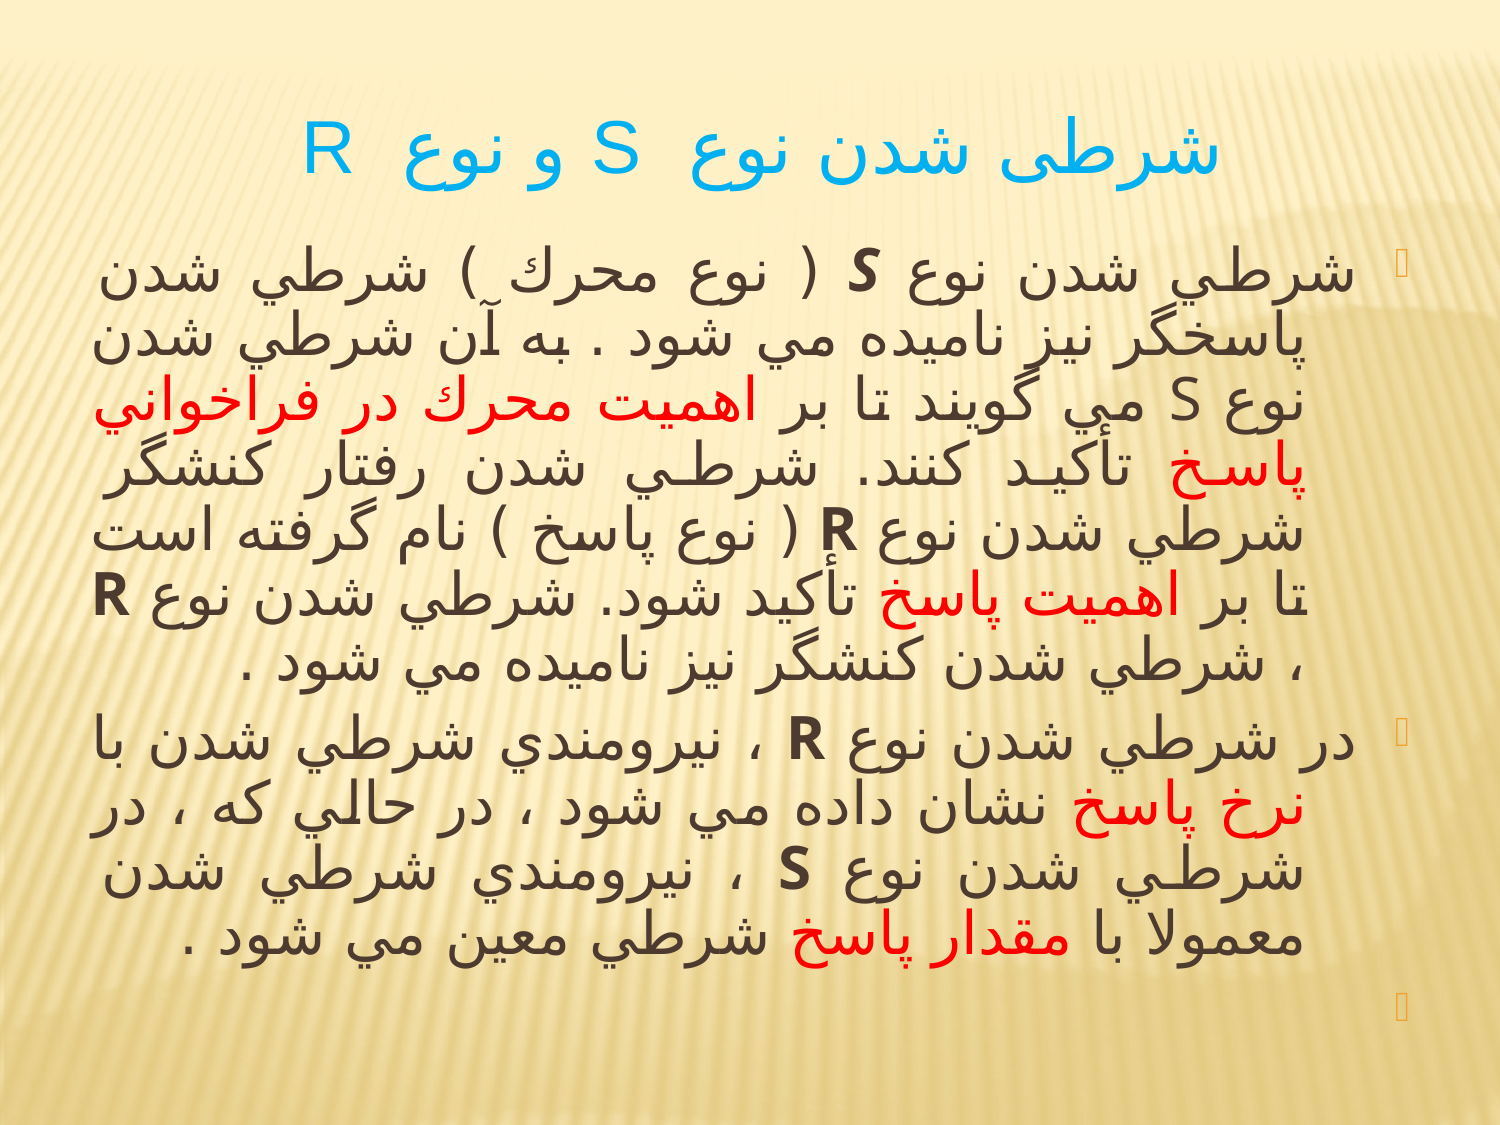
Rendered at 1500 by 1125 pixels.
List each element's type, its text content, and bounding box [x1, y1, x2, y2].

list شرطي شدن نوع S ( نوع محرك ) شرطي شدن پاسخگر نيز ناميده مي شود . به آن شرطي شدن نوع S مي گويند تا بر اهميت محرك در فراخواني پاسخ تأكيد كنند. شرطي شدن رفتار كنشگر شرطي شدن نوع R ( نوع پاسخ ) نام گرفته است تا بر اهميت پاسخ تأكيد شود. شرطي شدن نوع R ، شرطي شدن كنشگر نيز ناميده مي شود . در شرطي شدن نوع R ، نيرومندي شرطي شدن با نرخ پاسخ نشان داده مي شود ، در حالي كه ، در شرطي شدن نوع S ، نيرومندي شرطي شدن معمولا با مقدار پاسخ شرطي معين مي شود . [75, 231, 1424, 1005]
title شرطی شدن نوع S و نوع R [50, 75, 1476, 213]
